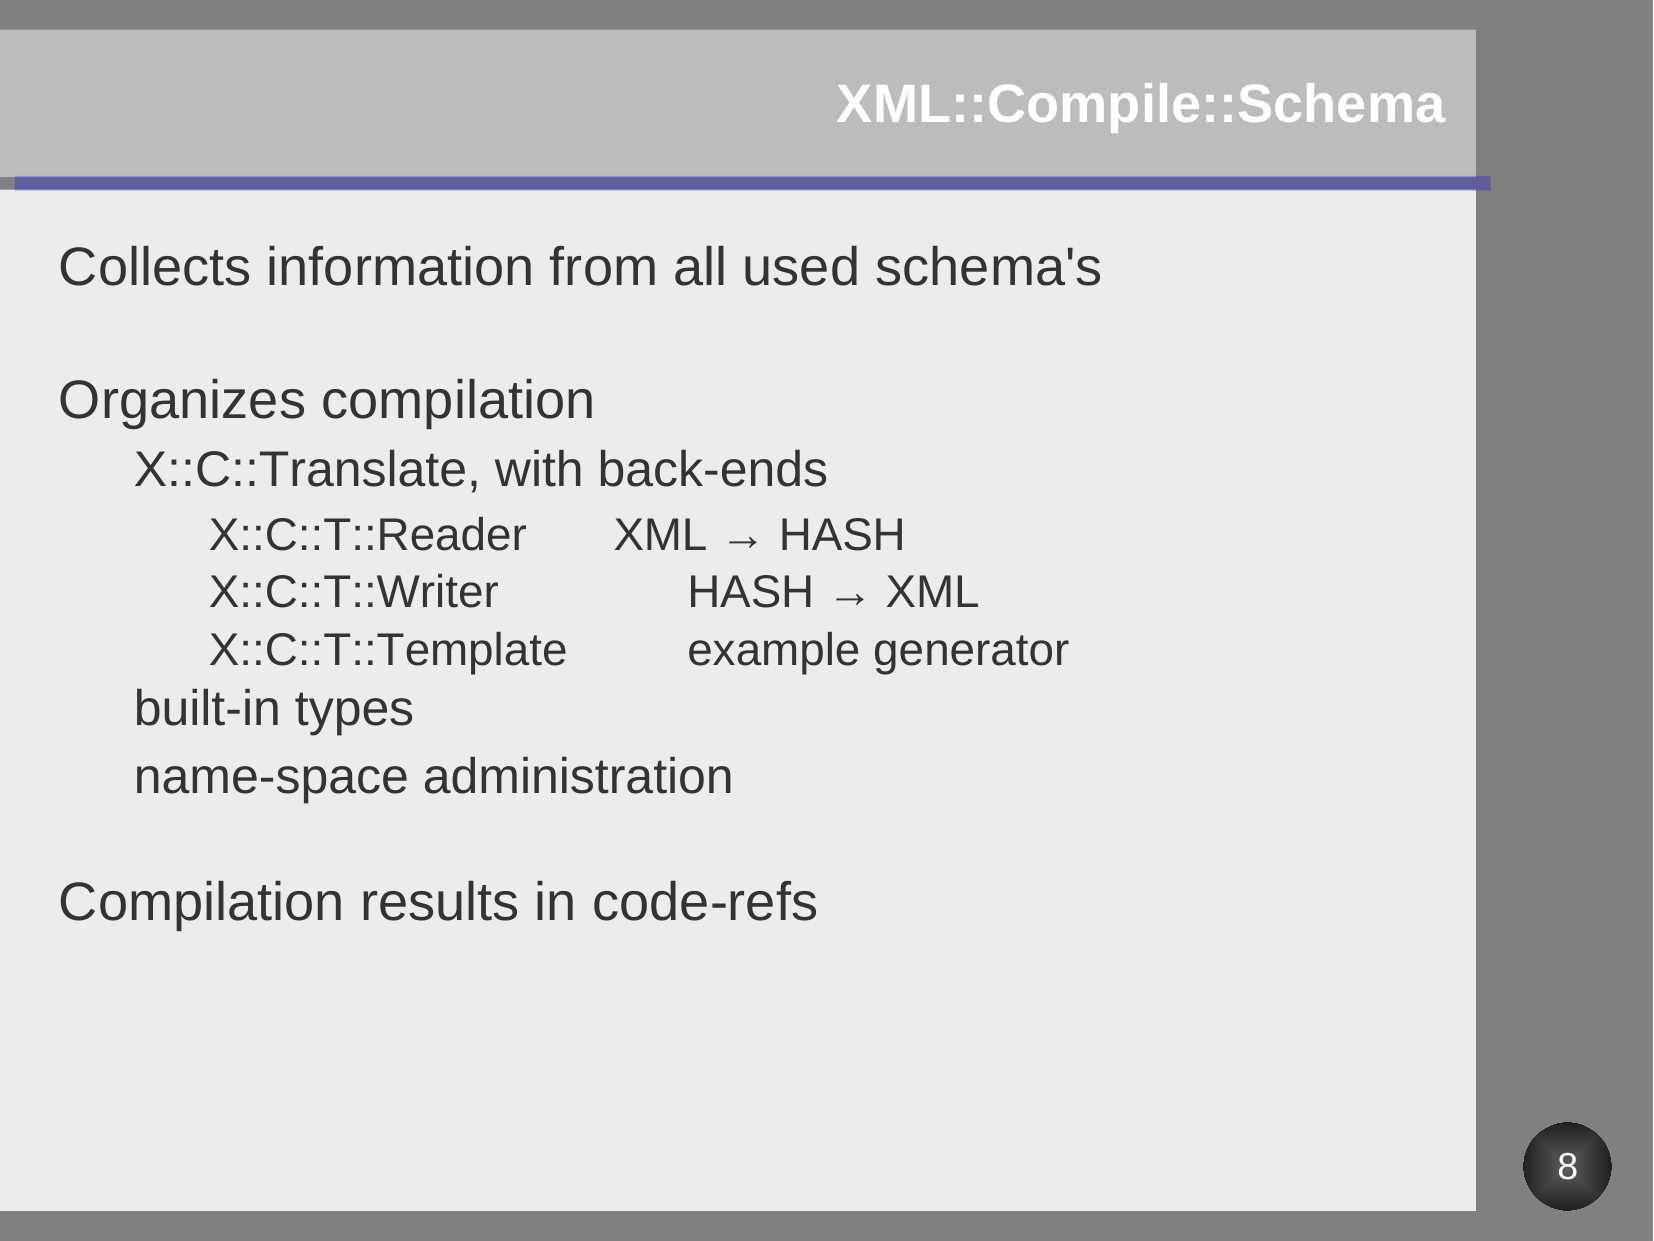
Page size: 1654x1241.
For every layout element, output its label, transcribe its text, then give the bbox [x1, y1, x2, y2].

title XML::Compile::Schema [29, 59, 1447, 148]
list Collects information from all used schema's Organizes compilation X::C::Translate, with back-ends X::C::T::Reader XML → HASH X::C::T::Writer HASH → XML X::C::T::Template example generator built-in types name-space administration Compilation results in code-refs [58, 236, 1417, 1182]
